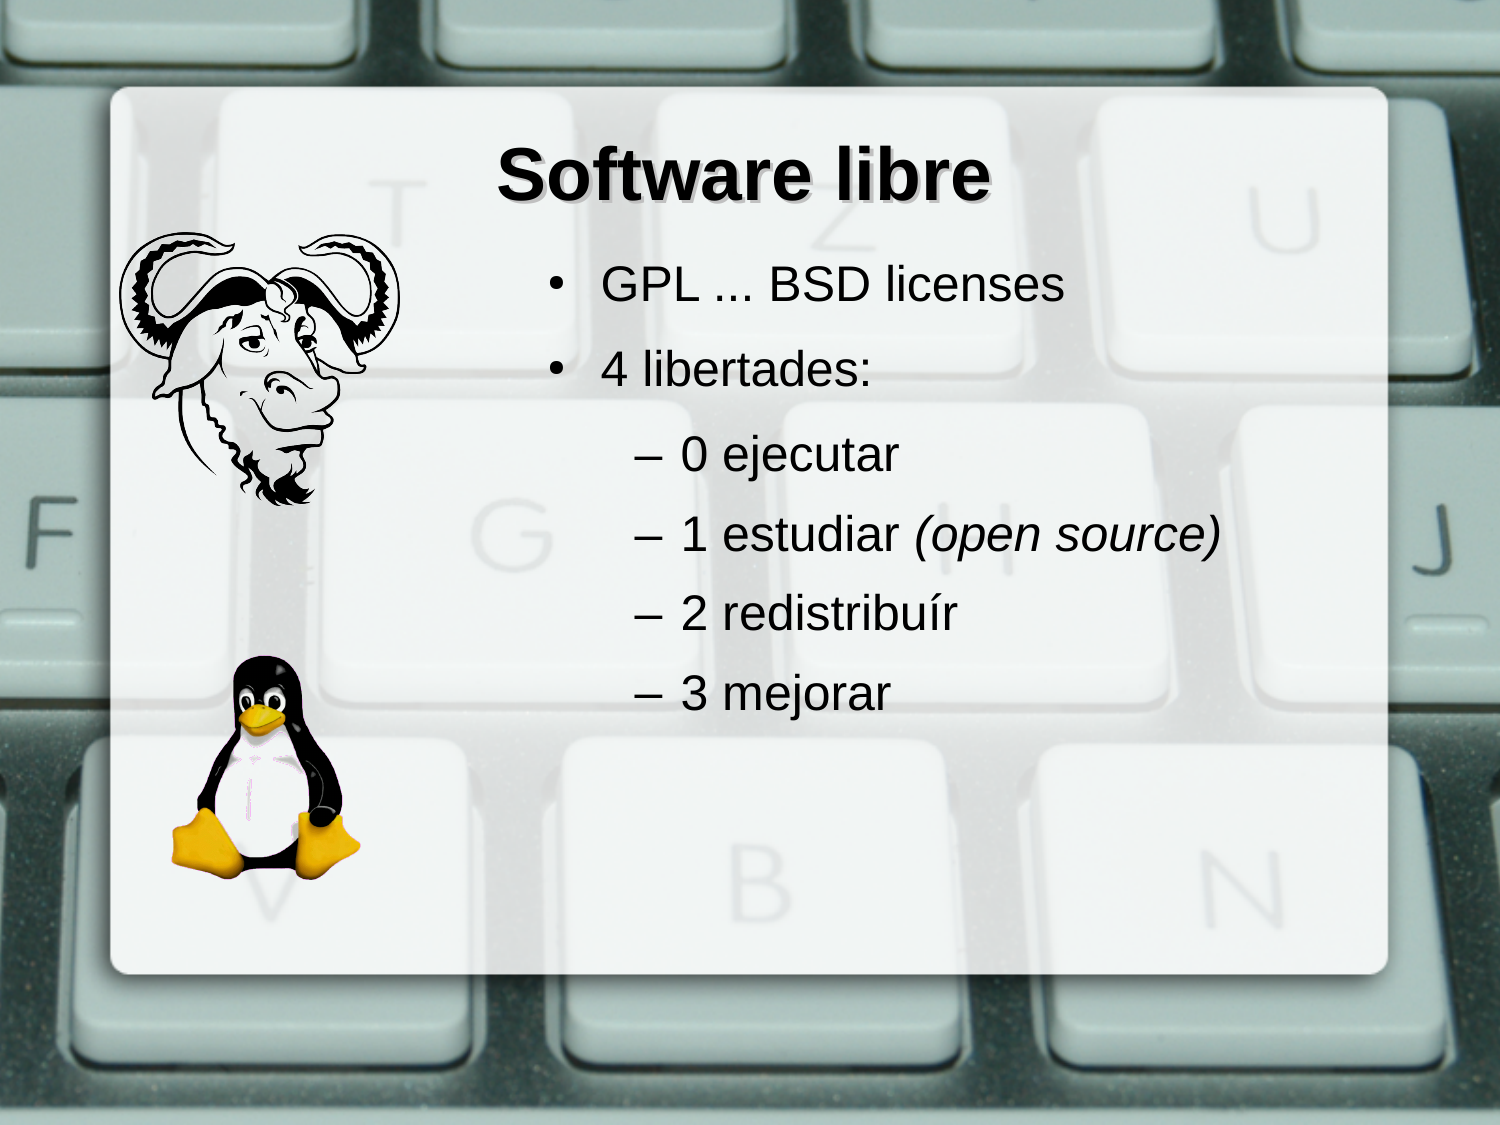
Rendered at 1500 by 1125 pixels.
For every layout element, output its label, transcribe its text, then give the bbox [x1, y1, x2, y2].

picture [0, 0, 1500, 1125]
list GPL ... BSD licenses 4 libertades: 0 ejecutar 1 estudiar (open source) 2 redistribuír 3 mejorar [529, 256, 1441, 1004]
title Software libre [123, 106, 1367, 242]
